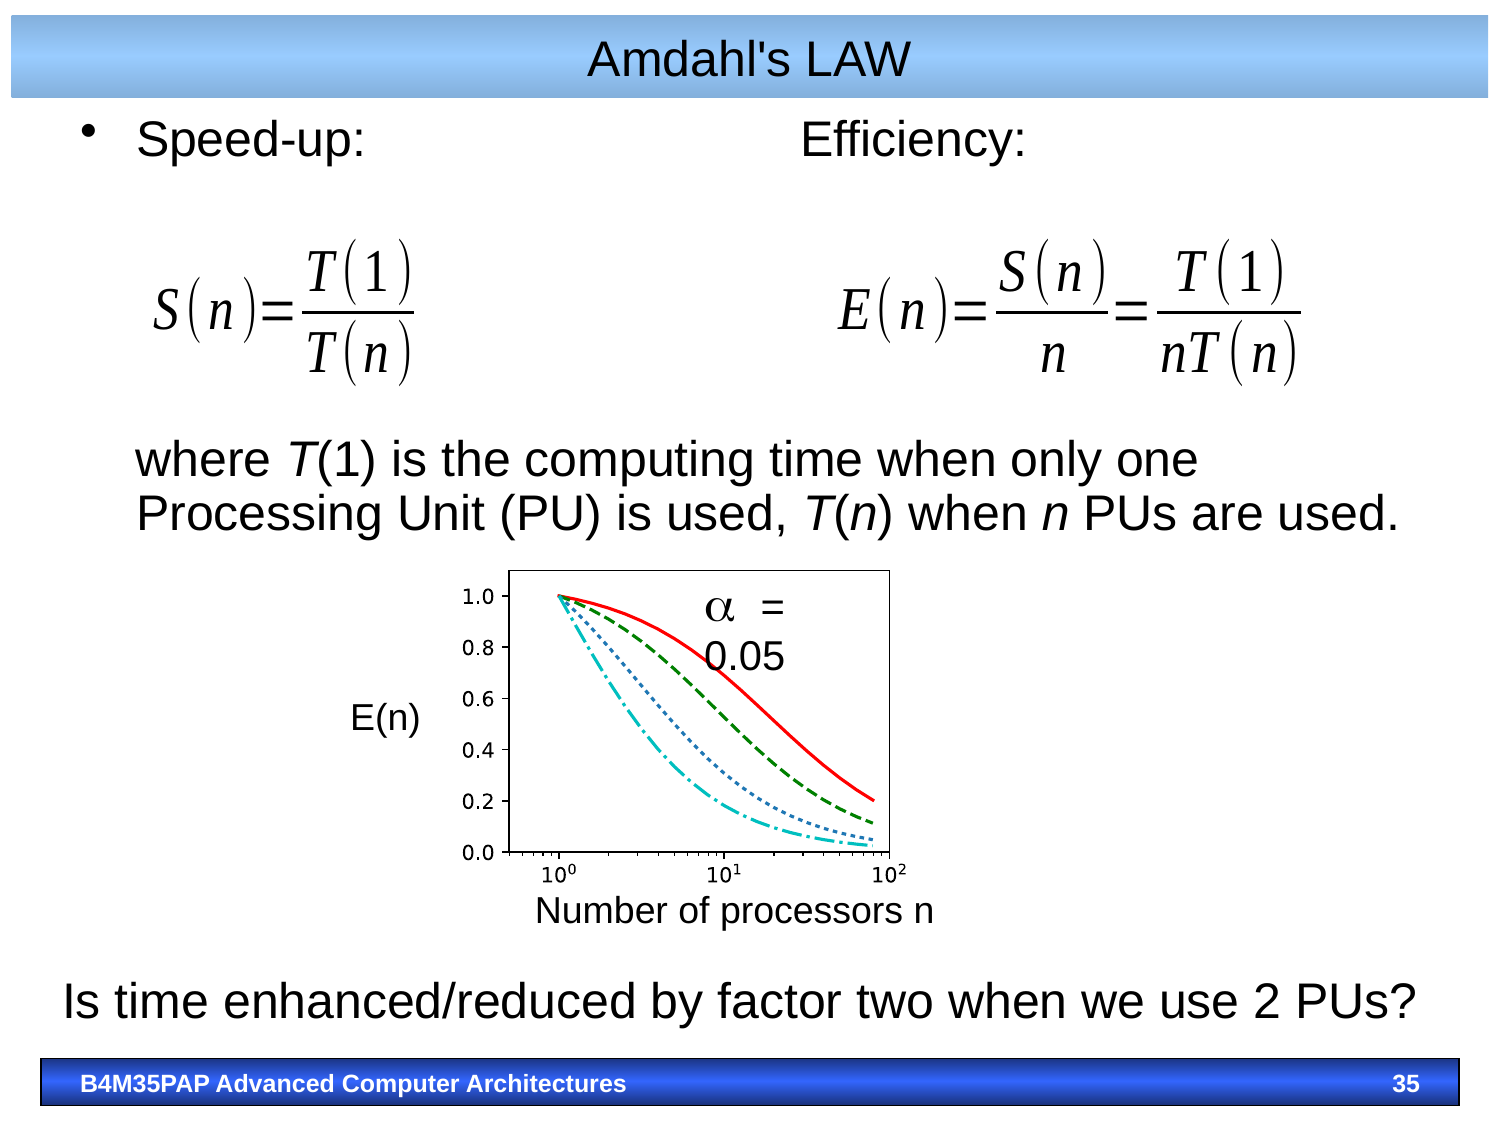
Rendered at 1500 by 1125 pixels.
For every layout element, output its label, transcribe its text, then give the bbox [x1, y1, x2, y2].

list Speed-up: Efficiency: where T(1) is the computing time when only one Processing Unit (PU) is used, T(n) when n PUs are used. [64, 105, 1436, 507]
text_box  = 0.05 [689, 576, 881, 657]
list Is time enhanced/reduced by factor two when we use 2 PUs? [47, 967, 1441, 1066]
chart [140, 234, 434, 391]
picture [447, 526, 938, 891]
text_box Number of processors n [520, 881, 950, 939]
title Amdahl's LAW [11, 15, 1489, 98]
text_box E(n) [335, 689, 436, 747]
chart [821, 234, 1323, 391]
